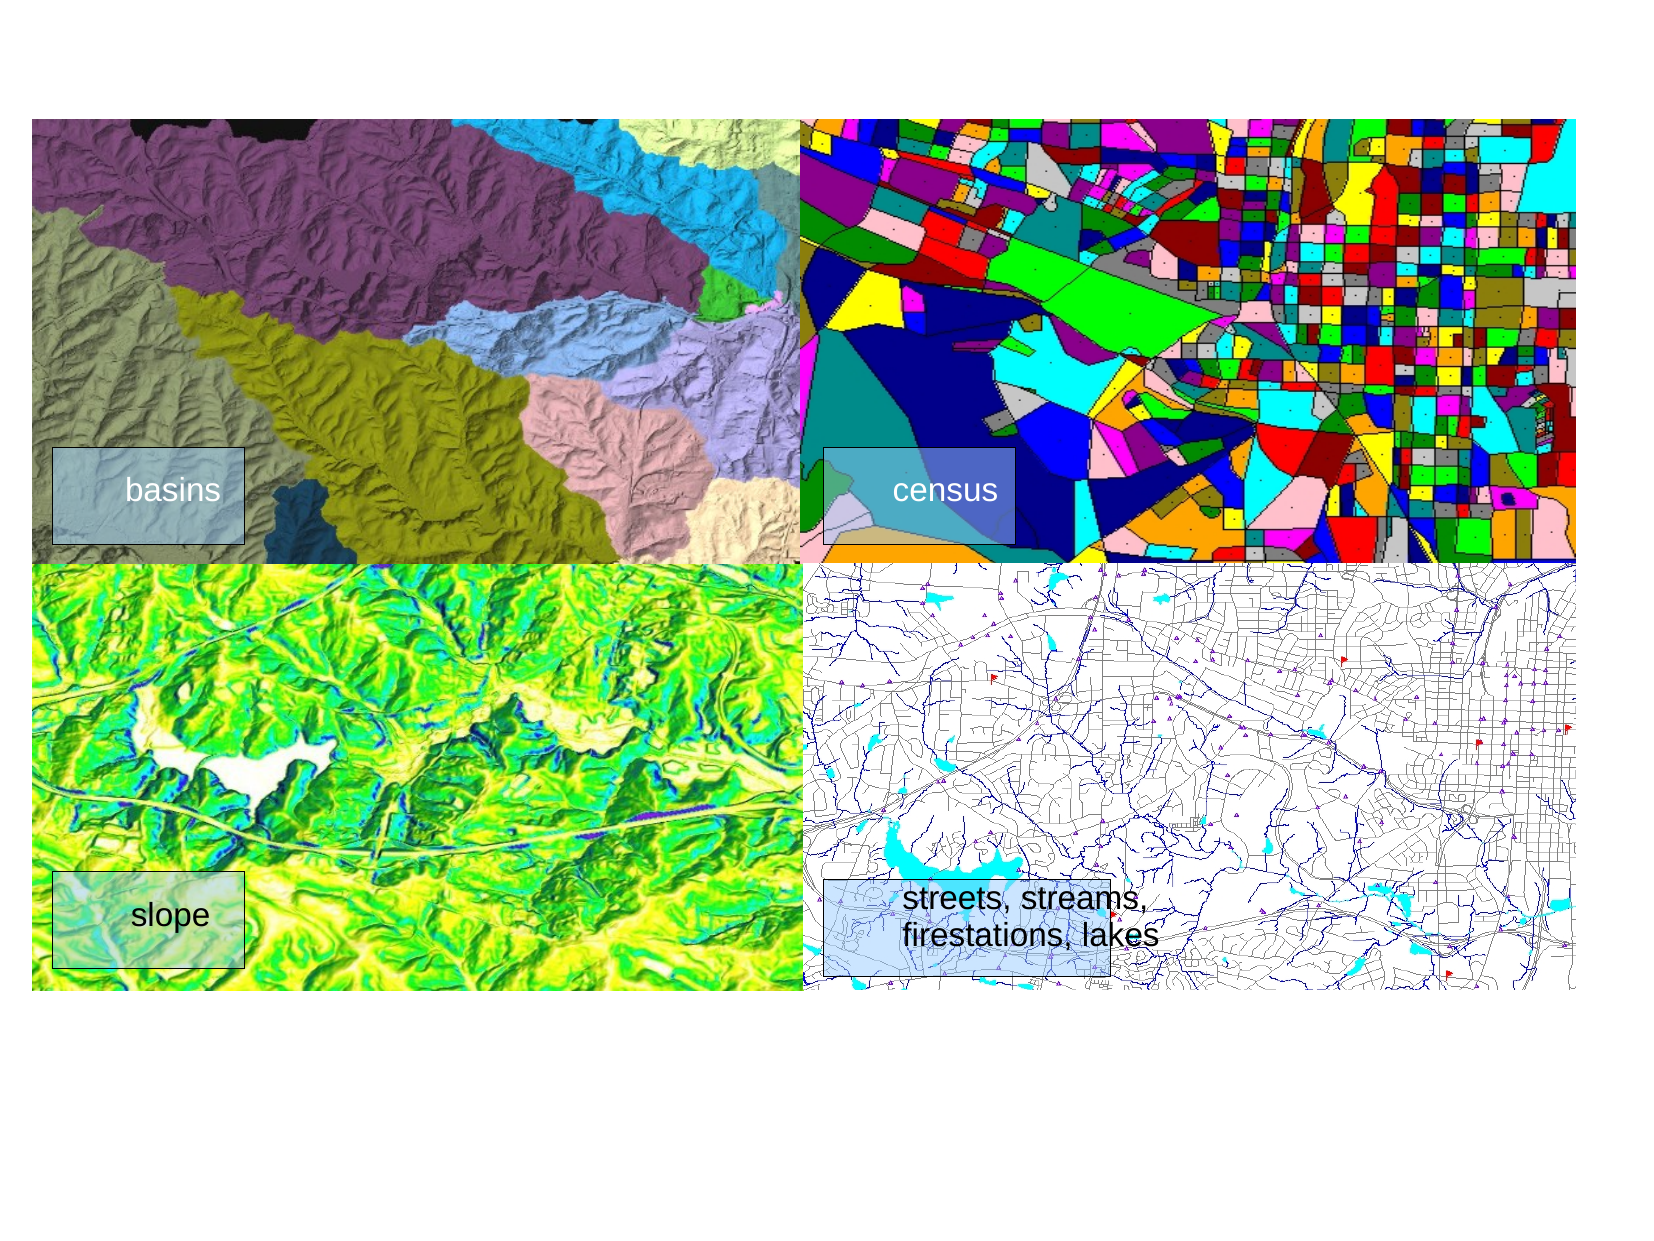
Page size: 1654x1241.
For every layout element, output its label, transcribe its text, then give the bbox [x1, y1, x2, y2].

text_box streets, streams, firestations, lakes [887, 871, 1176, 962]
picture [32, 119, 1576, 991]
text_box [823, 879, 1111, 977]
text_box slope [116, 888, 226, 942]
text_box [52, 871, 245, 969]
text_box [52, 447, 245, 545]
text_box census [877, 463, 1014, 517]
text_box [823, 447, 1016, 545]
text_box basins [110, 463, 237, 517]
